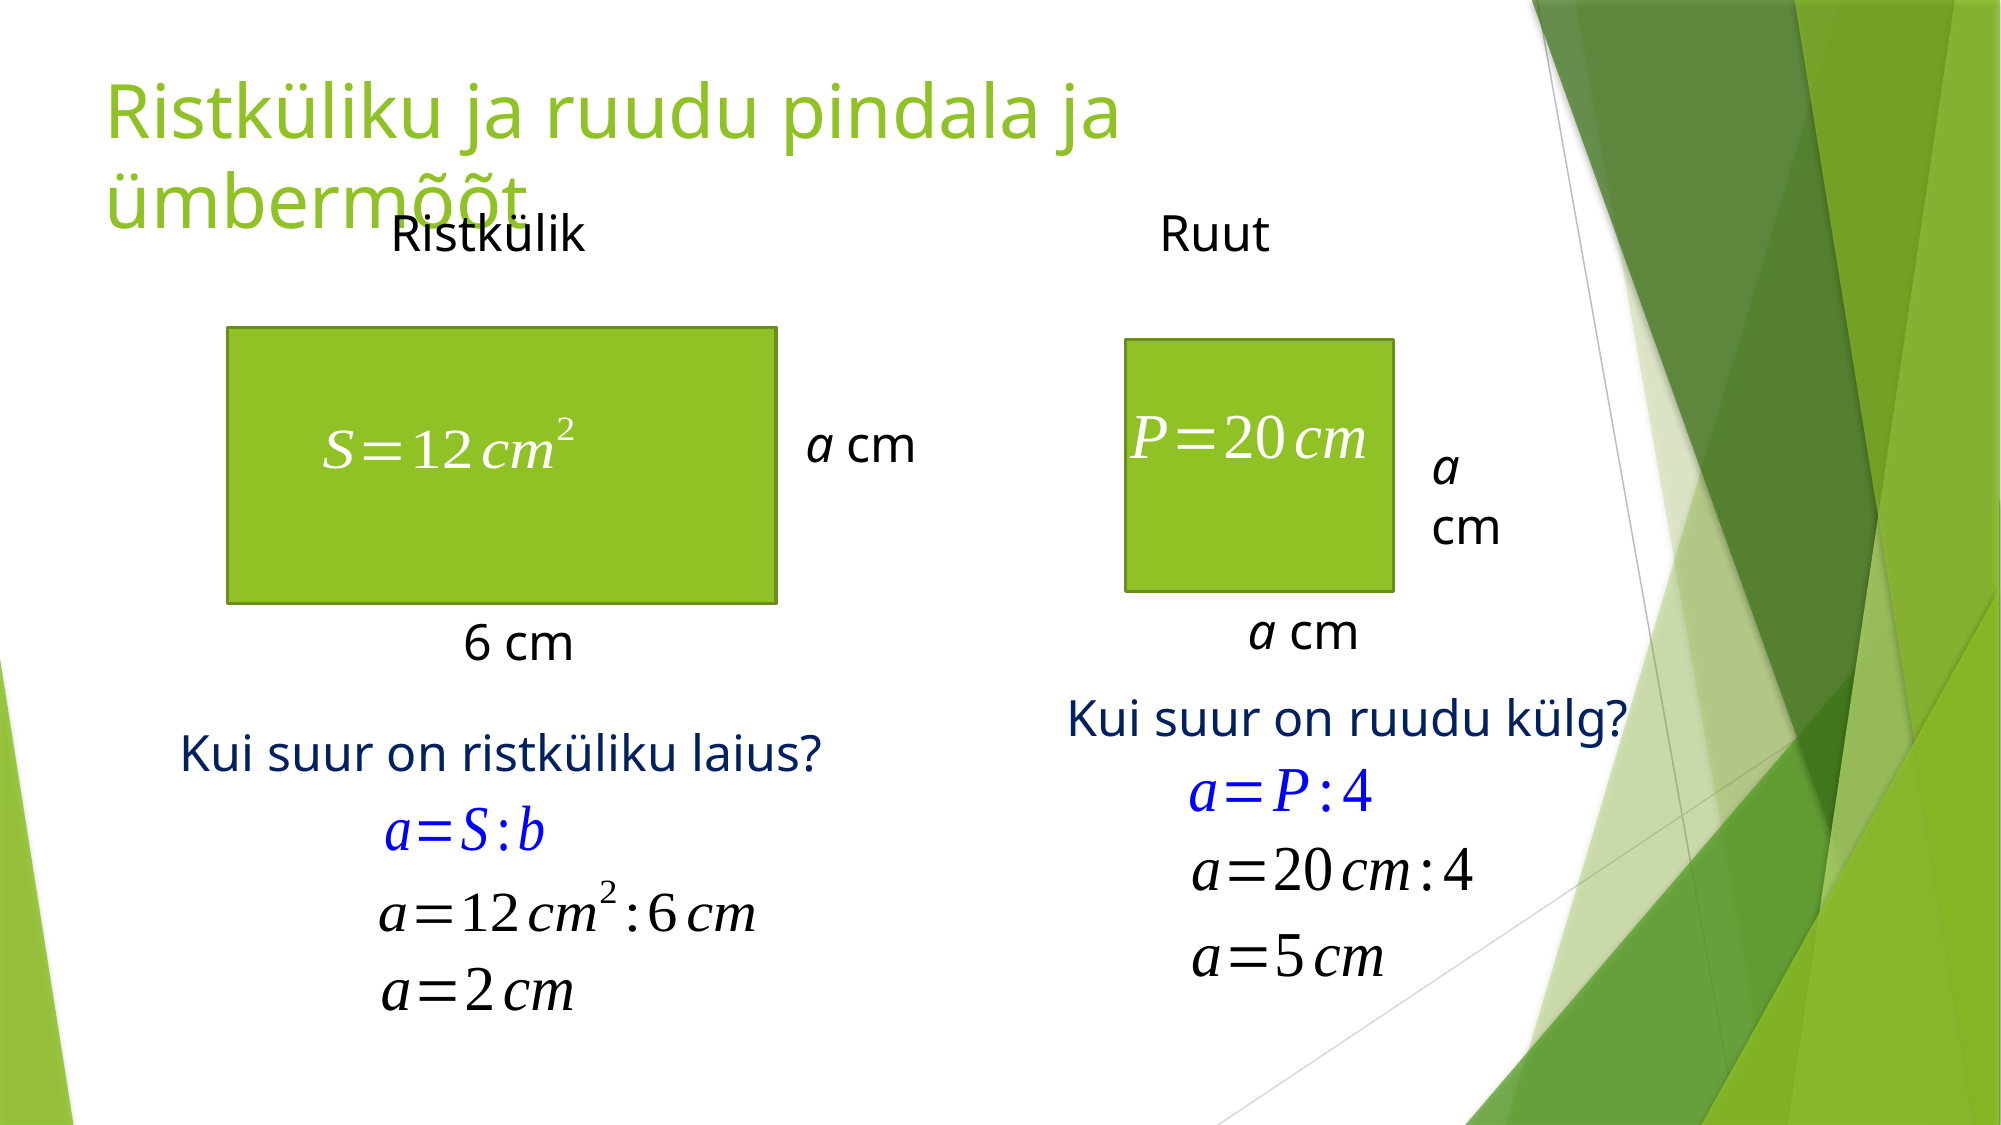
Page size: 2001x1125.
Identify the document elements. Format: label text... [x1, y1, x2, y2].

chart [1119, 401, 1375, 472]
chart [370, 872, 764, 944]
chart [1183, 919, 1393, 991]
text_box [1125, 339, 1394, 592]
text_box Kui suur on ruudu külg? [1051, 679, 1644, 754]
text_box 6 cm [448, 603, 636, 679]
chart [1183, 833, 1482, 904]
text_box Ristkülik [375, 193, 602, 269]
text_box Ruut [1144, 193, 1285, 269]
text_box a cm [790, 404, 961, 480]
chart [313, 410, 582, 481]
chart [1180, 754, 1381, 825]
chart [377, 793, 552, 865]
text_box a cm [1416, 427, 1558, 563]
text_box [227, 327, 777, 604]
text_box a cm [1232, 592, 1375, 668]
chart [372, 953, 582, 1025]
text_box Kui suur on ristküliku laius? [164, 713, 838, 789]
title Ristküliku ja ruudu pindala ja ümbermõõt [89, 55, 1558, 212]
